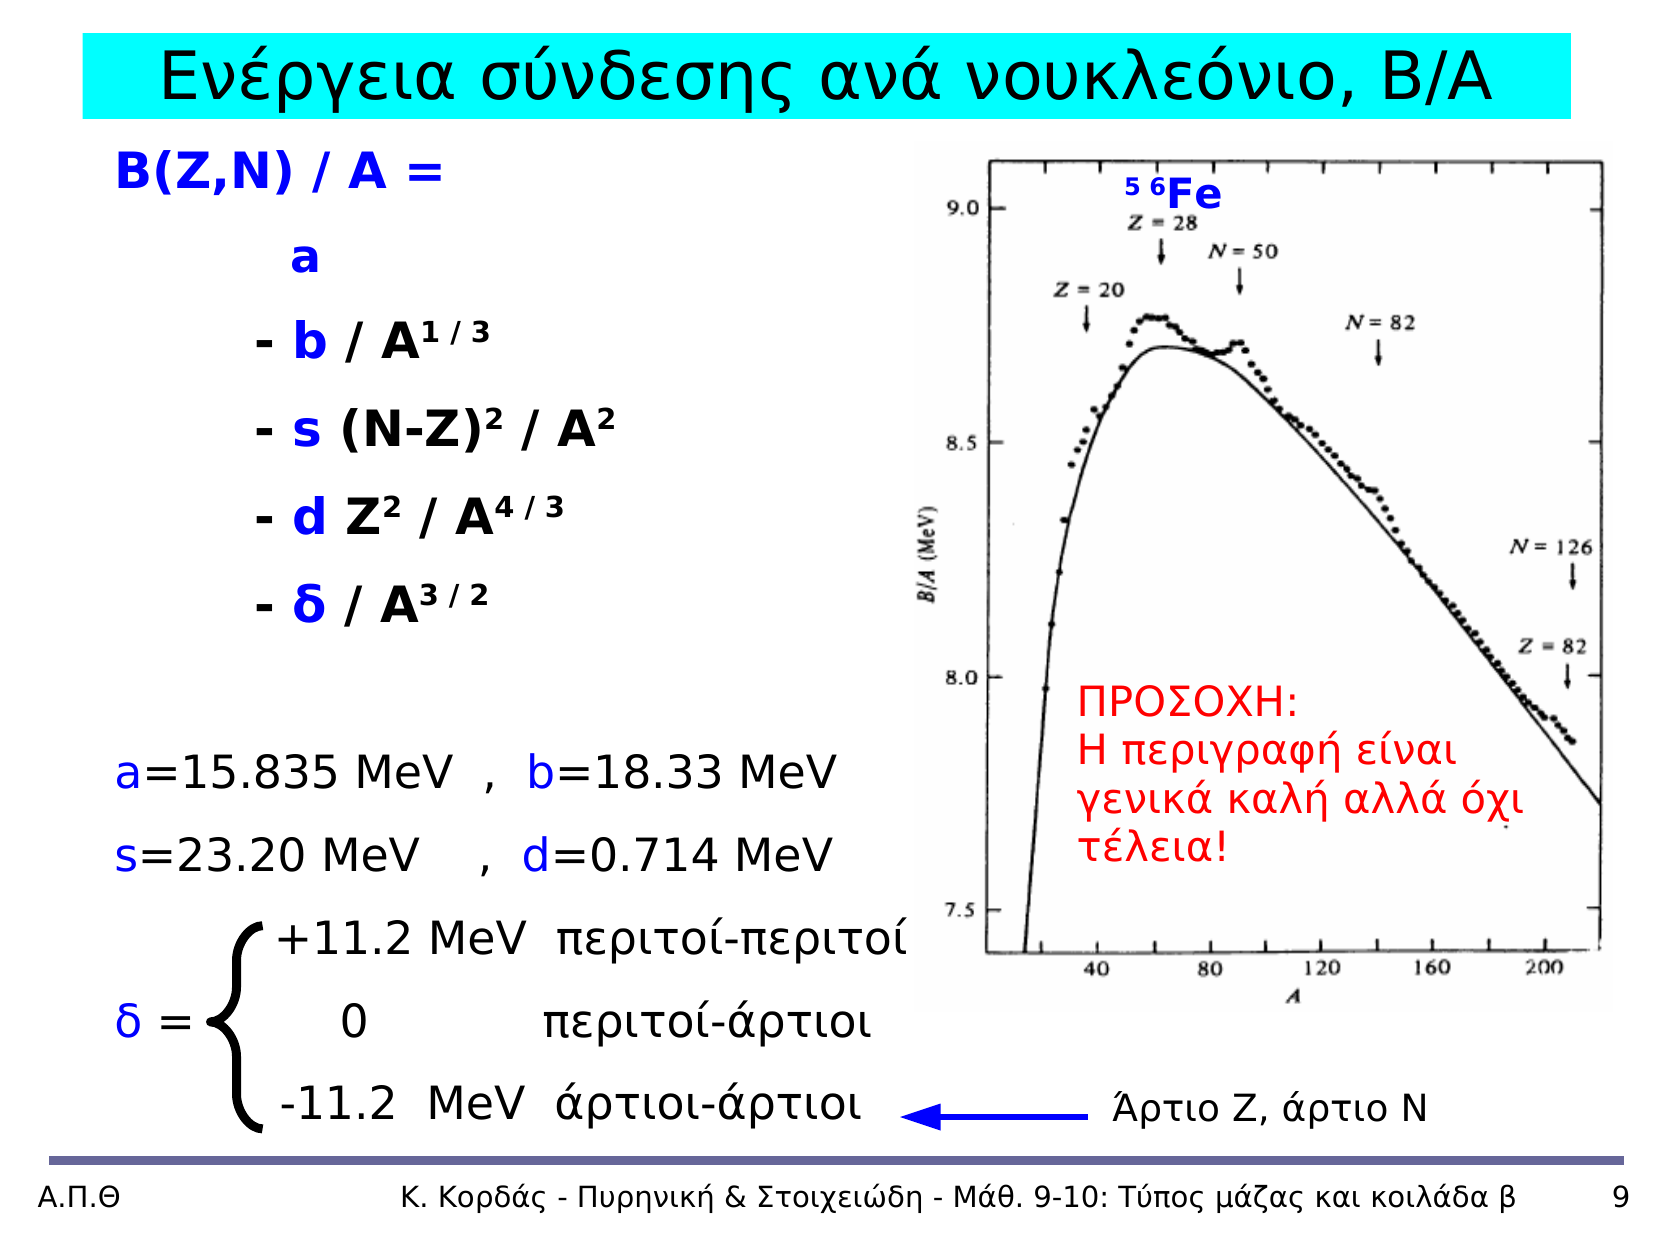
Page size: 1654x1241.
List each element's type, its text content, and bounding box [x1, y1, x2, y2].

text_box Άρτιο Ζ, άρτιο Ν [1097, 1079, 1511, 1139]
text_box ΠΡΟΣΟΧΗ: Η περιγραφή είναι γενικά καλή αλλά όχι τέλεια! [1061, 670, 1576, 901]
list Β(Ζ,Ν) / Α = a - b / A1 / 3 - s (N-Z)2 / A2 - d Z2 / A4 / 3 - δ / A3 / 2 a=15.835 MeV , b=18.33 MeV s=23.20 MeV , d=0.714 MeV +11.2 MeV περιτοί-περιτοί δ = 0 περιτοί-άρτιοι -11.2 MeV άρτιοι-άρτιοι [43, 141, 1619, 1140]
title Ενέργεια σύνδεσης ανά νουκλεόνιο, Β/Α [82, 33, 1571, 119]
text_box 5 6Fe [1109, 162, 1260, 276]
picture [914, 132, 1613, 1012]
